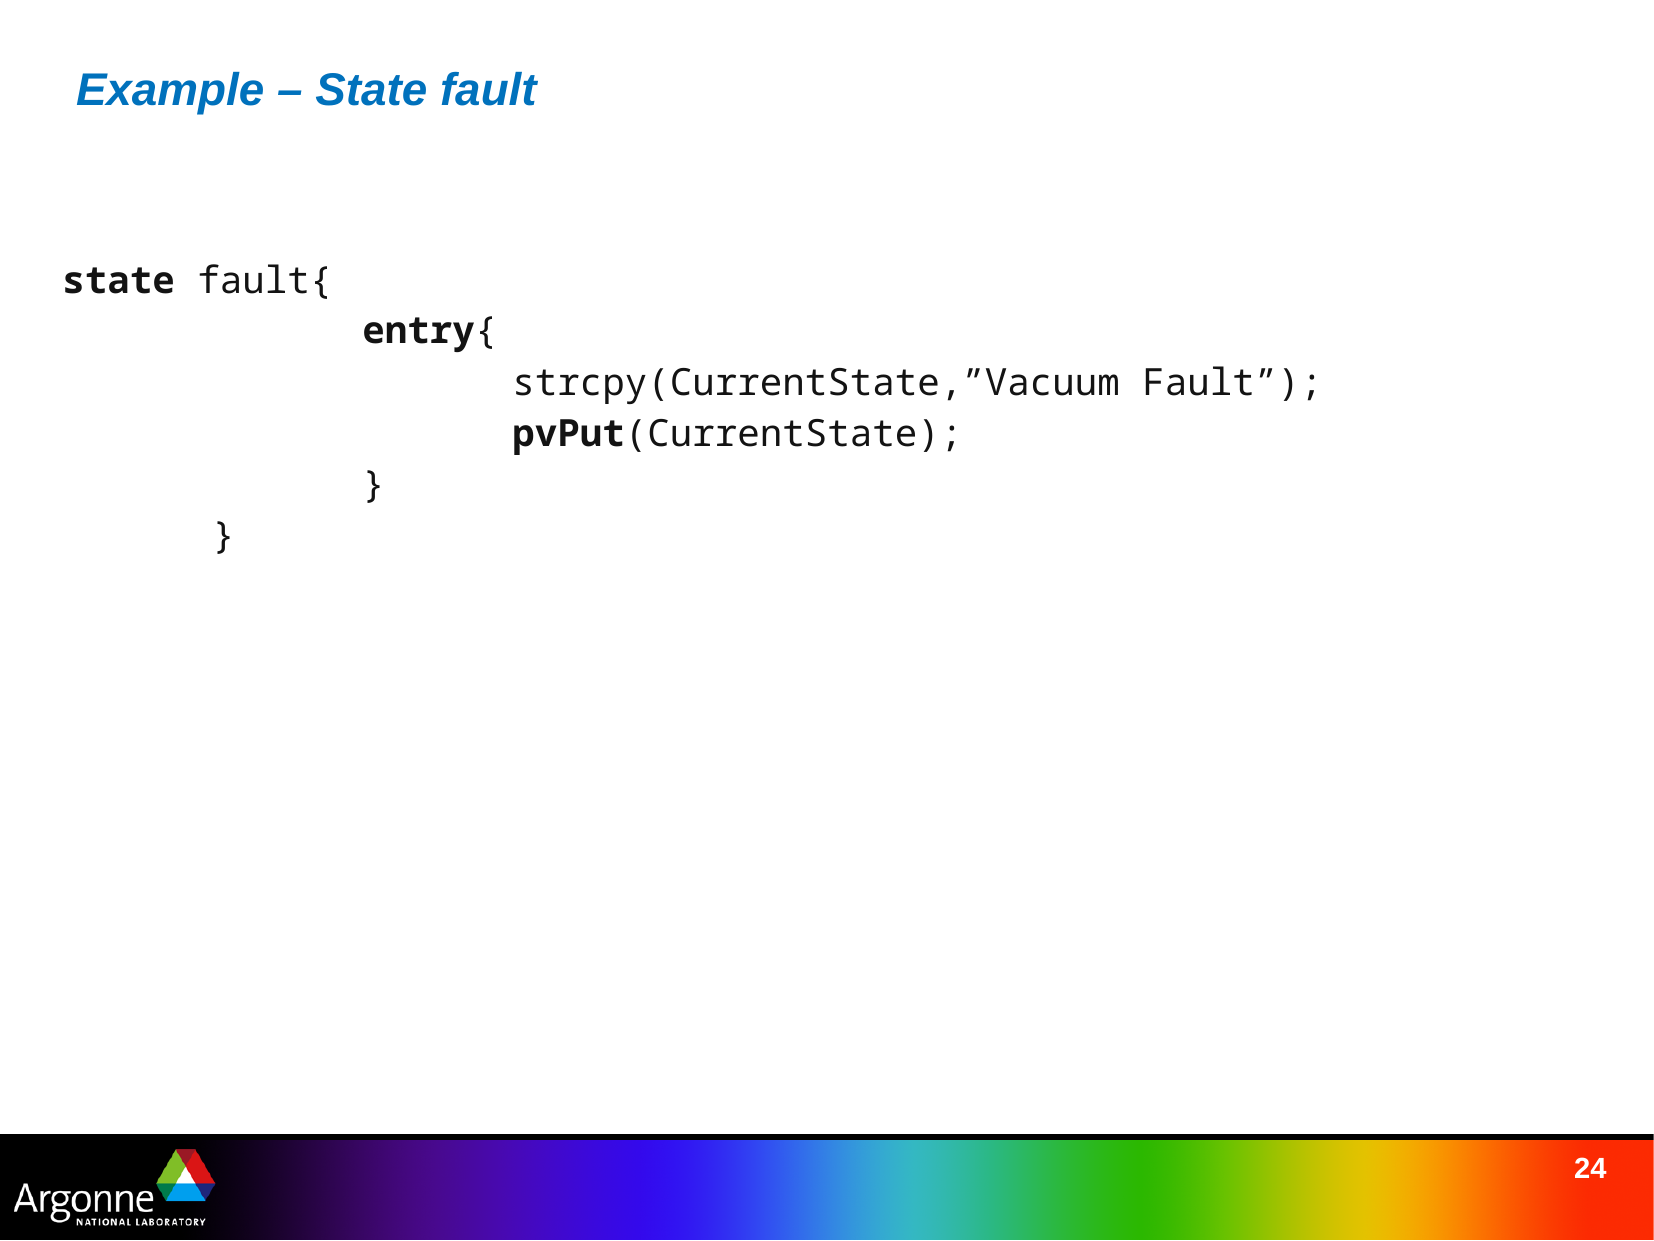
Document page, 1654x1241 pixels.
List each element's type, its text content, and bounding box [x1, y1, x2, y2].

list state fault{ entry{ strcpy(CurrentState,”Vacuum Fault”); pvPut(CurrentState); } } [62, 253, 1498, 584]
picture [0, 1134, 1654, 1240]
title Example – State fault [61, 45, 1500, 123]
